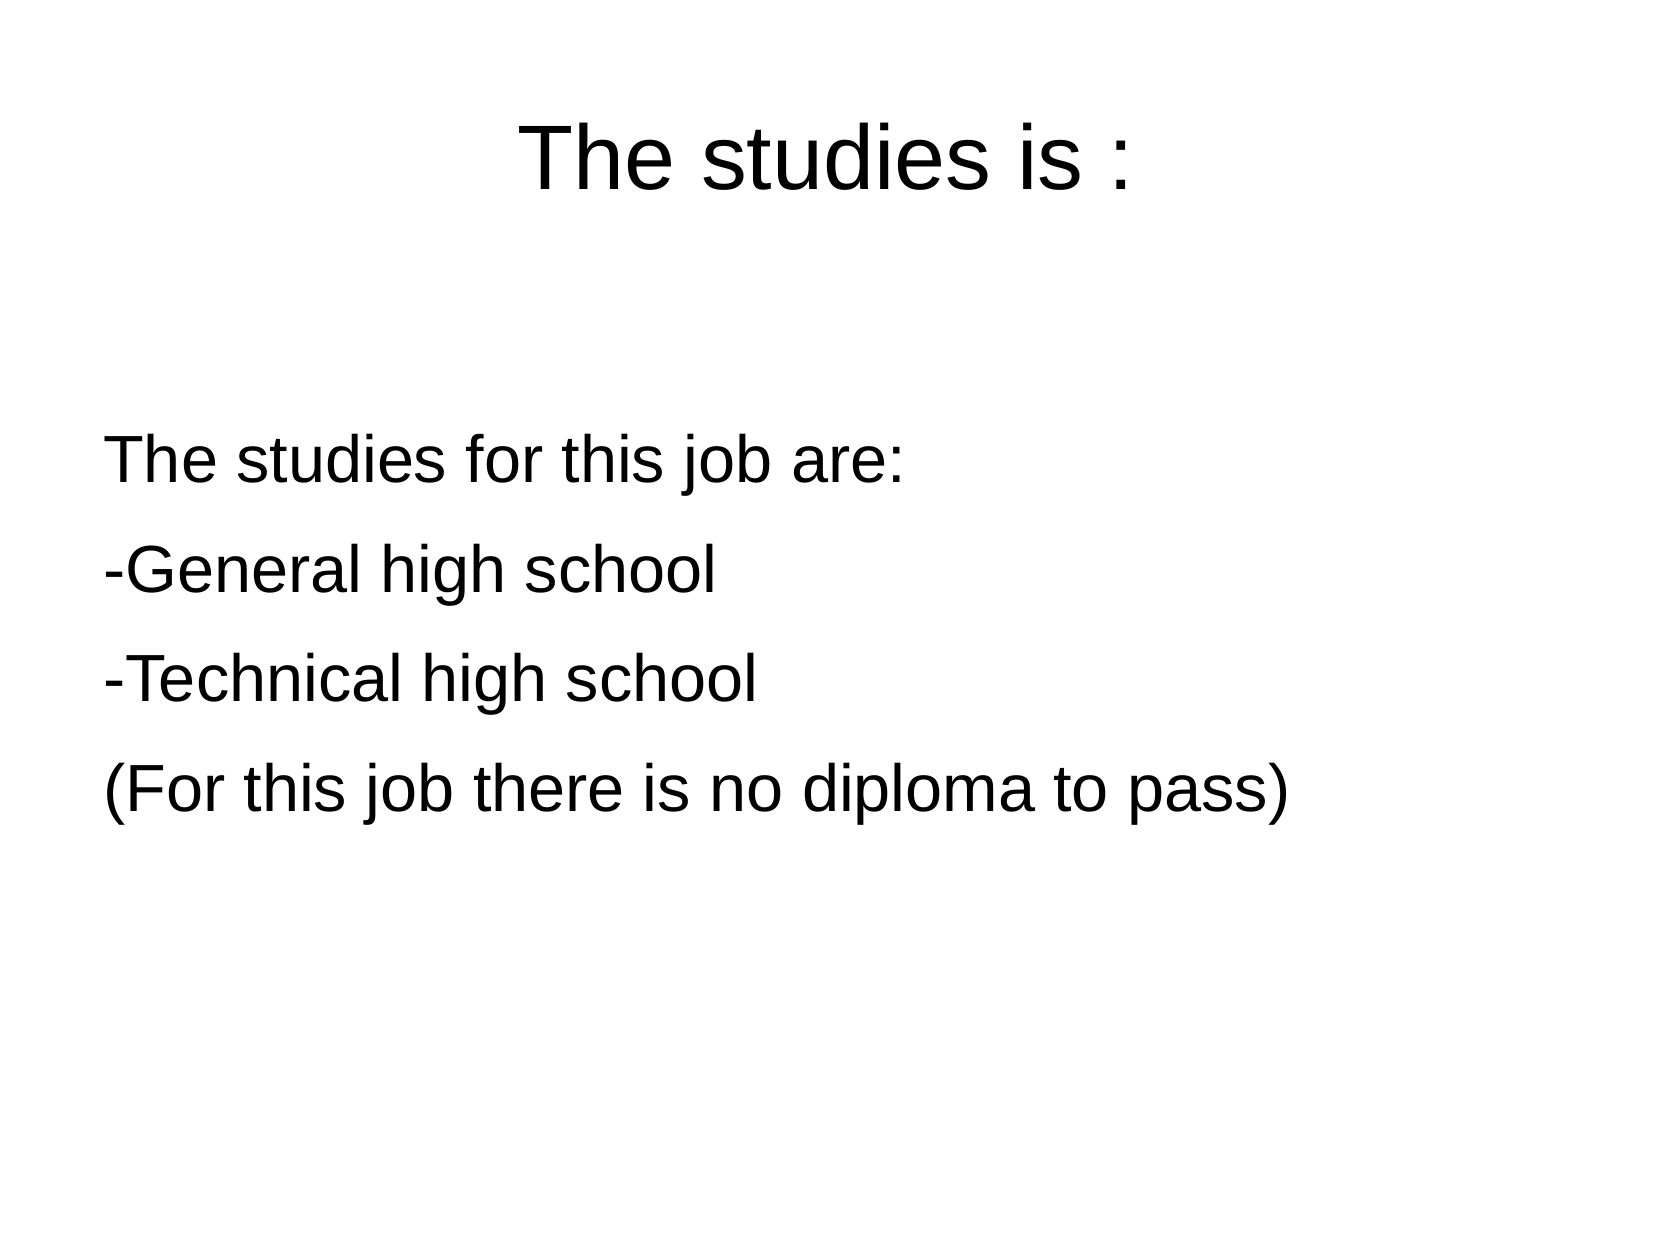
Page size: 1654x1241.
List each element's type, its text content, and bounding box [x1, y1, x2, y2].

title The studies is : [82, 49, 1571, 257]
subtitle The studies for this job are: -General high school -Technical high school (For this job there is no diploma to pass) [103, 351, 1592, 889]
